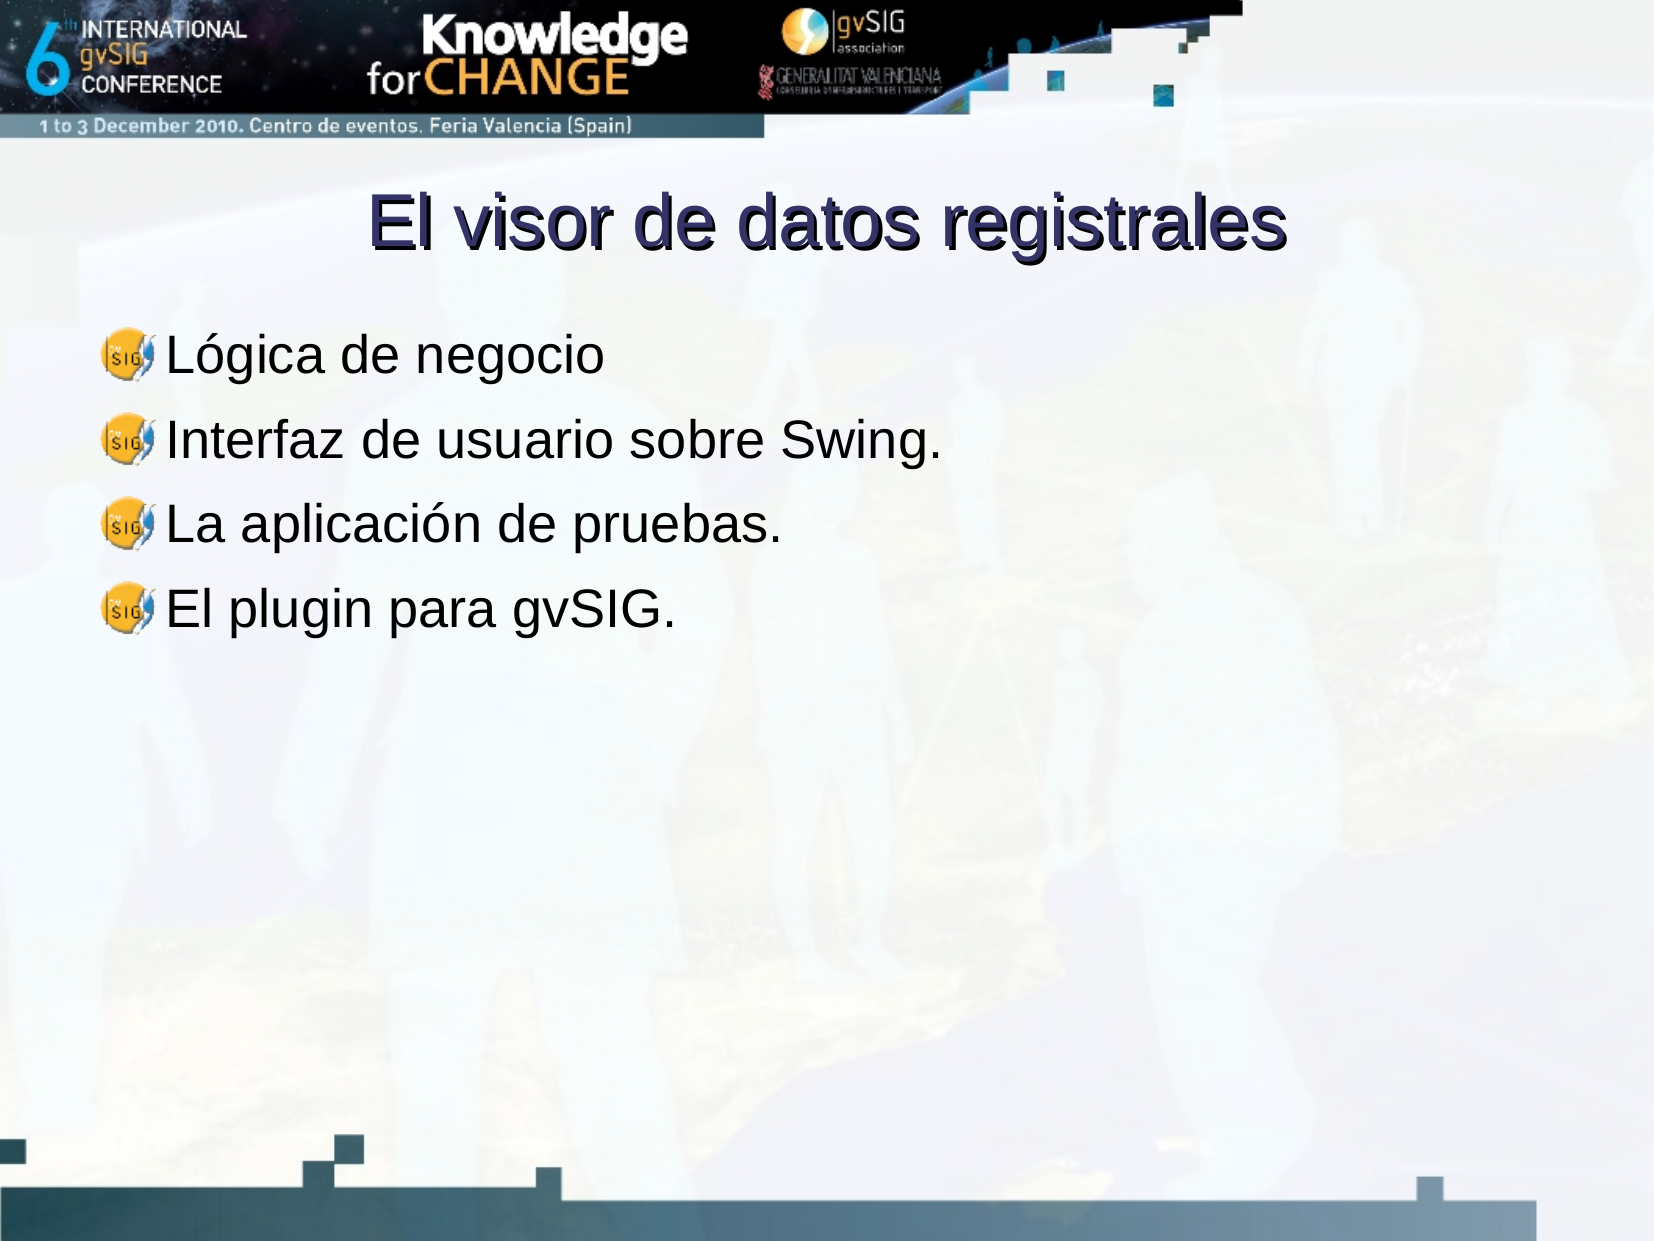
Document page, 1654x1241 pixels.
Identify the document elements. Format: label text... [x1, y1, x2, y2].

list Lógica de negocio Interfaz de usuario sobre Swing. La aplicación de pruebas. El plugin para gvSIG. [82, 324, 1571, 1080]
title El visor de datos registrales [82, 107, 1571, 318]
picture [0, 0, 1654, 1241]
